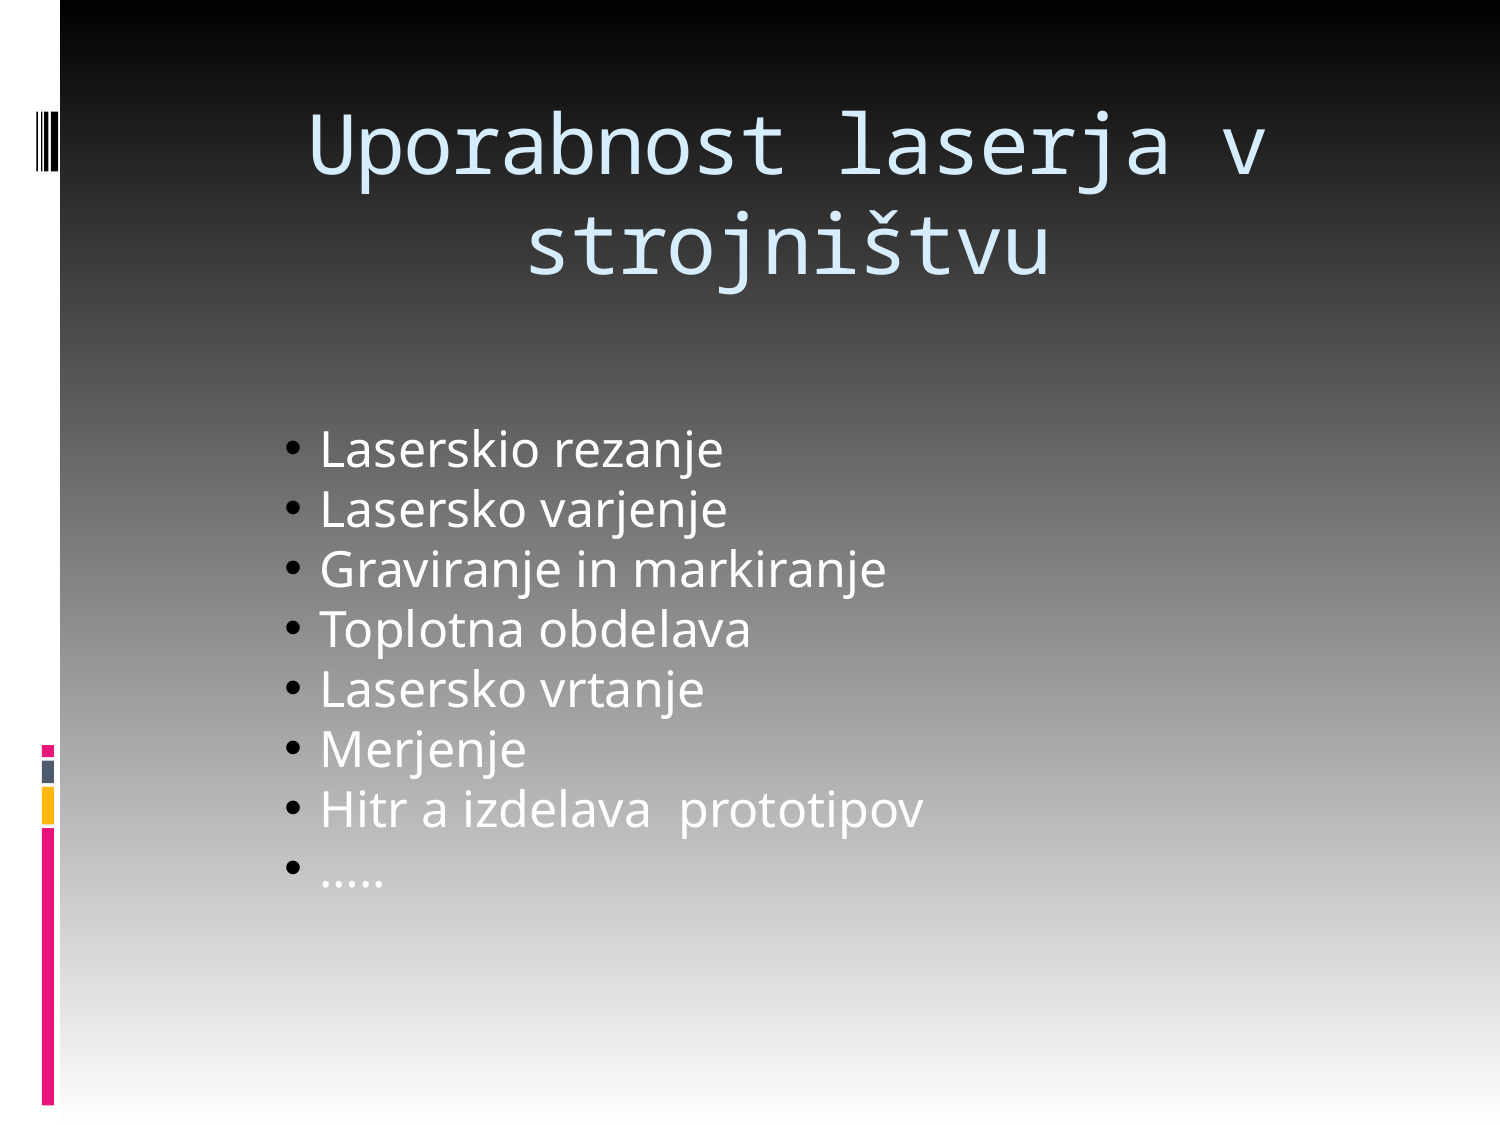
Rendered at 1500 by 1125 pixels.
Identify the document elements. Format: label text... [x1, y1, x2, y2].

title Uporabnost laserja v strojništvu [150, 83, 1425, 234]
text_box Laserskio rezanje Lasersko varjenje Graviranje in markiranje Toplotna obdelava Lasersko vrtanje Merjenje Hitr a izdelava prototipov ….. [269, 410, 985, 905]
